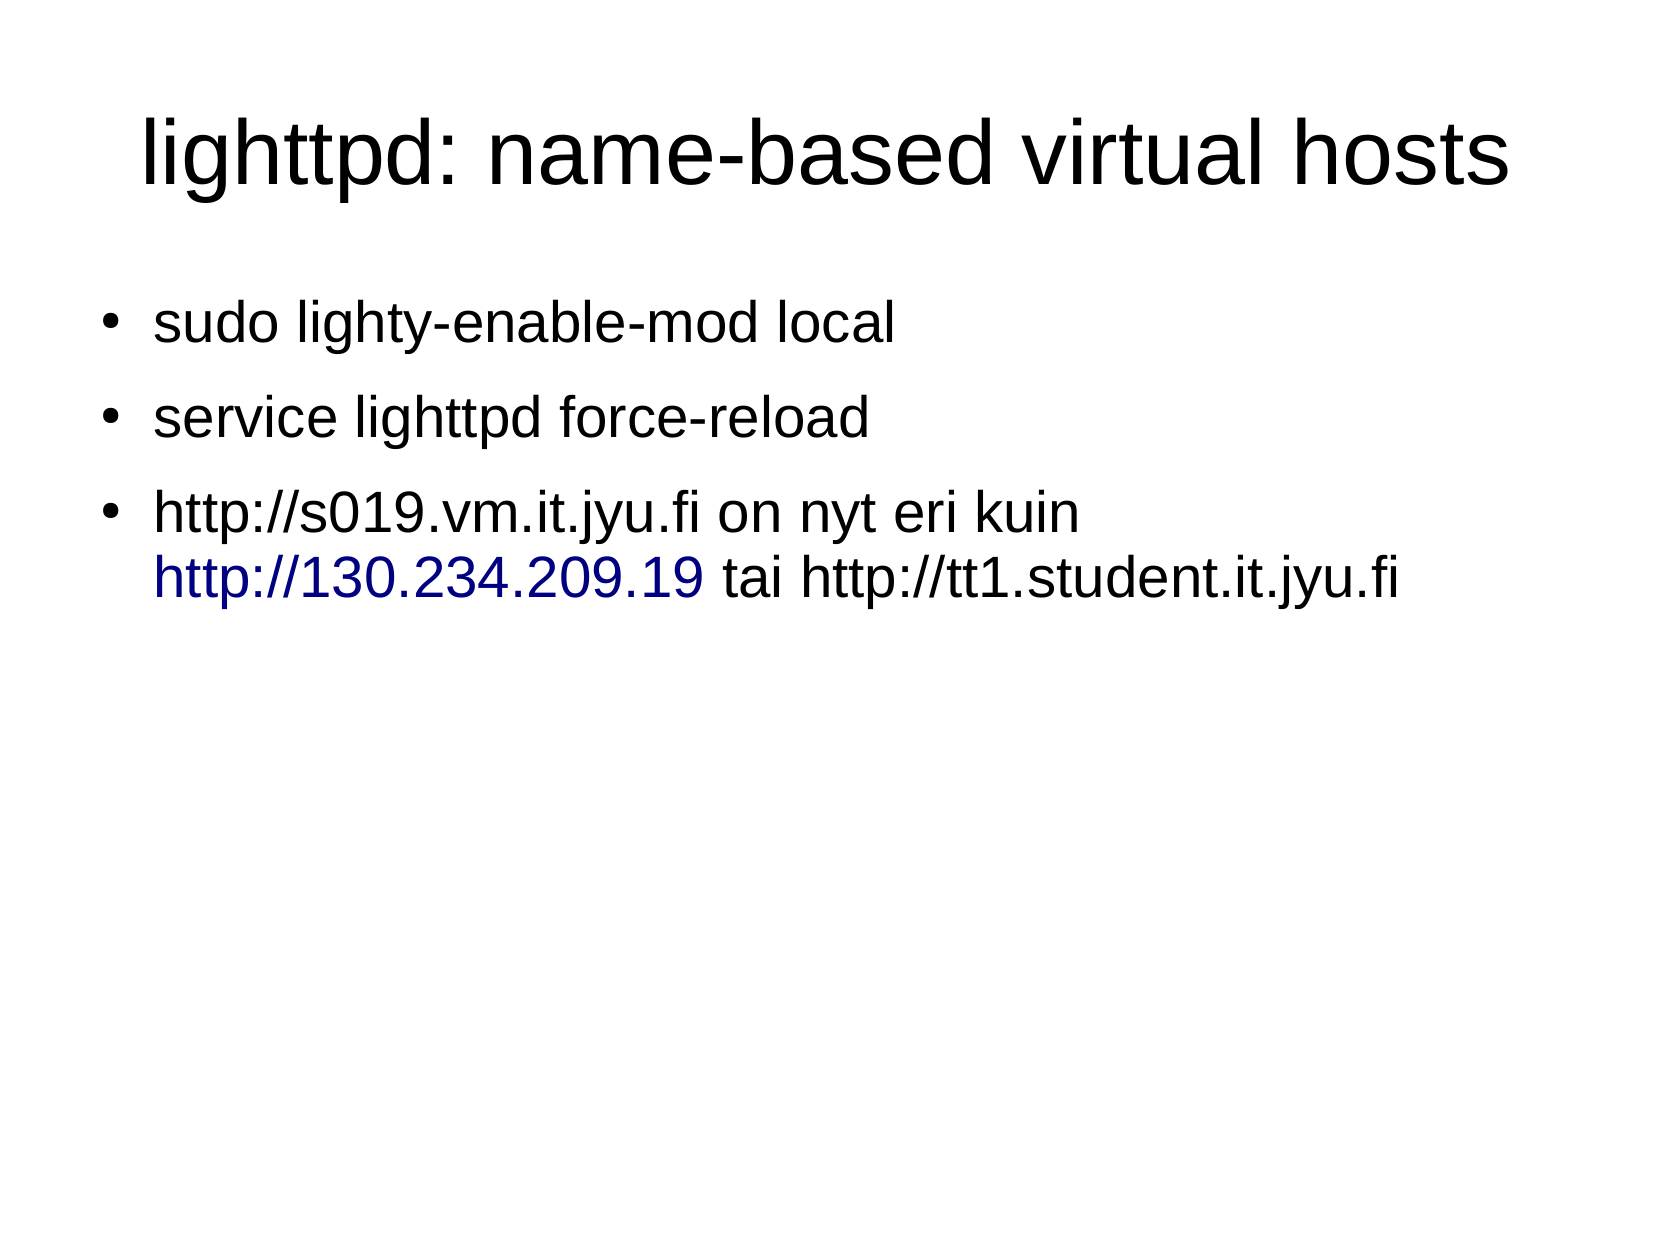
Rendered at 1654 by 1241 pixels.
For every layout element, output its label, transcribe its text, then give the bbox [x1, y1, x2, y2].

list sudo lighty-enable-mod local service lighttpd force-reload http://s019.vm.it.jyu.fi on nyt eri kuin http://130.234.209.19 tai http://tt1.student.it.jyu.fi [82, 290, 1571, 1010]
title lighttpd: name-based virtual hosts [82, 49, 1571, 257]
